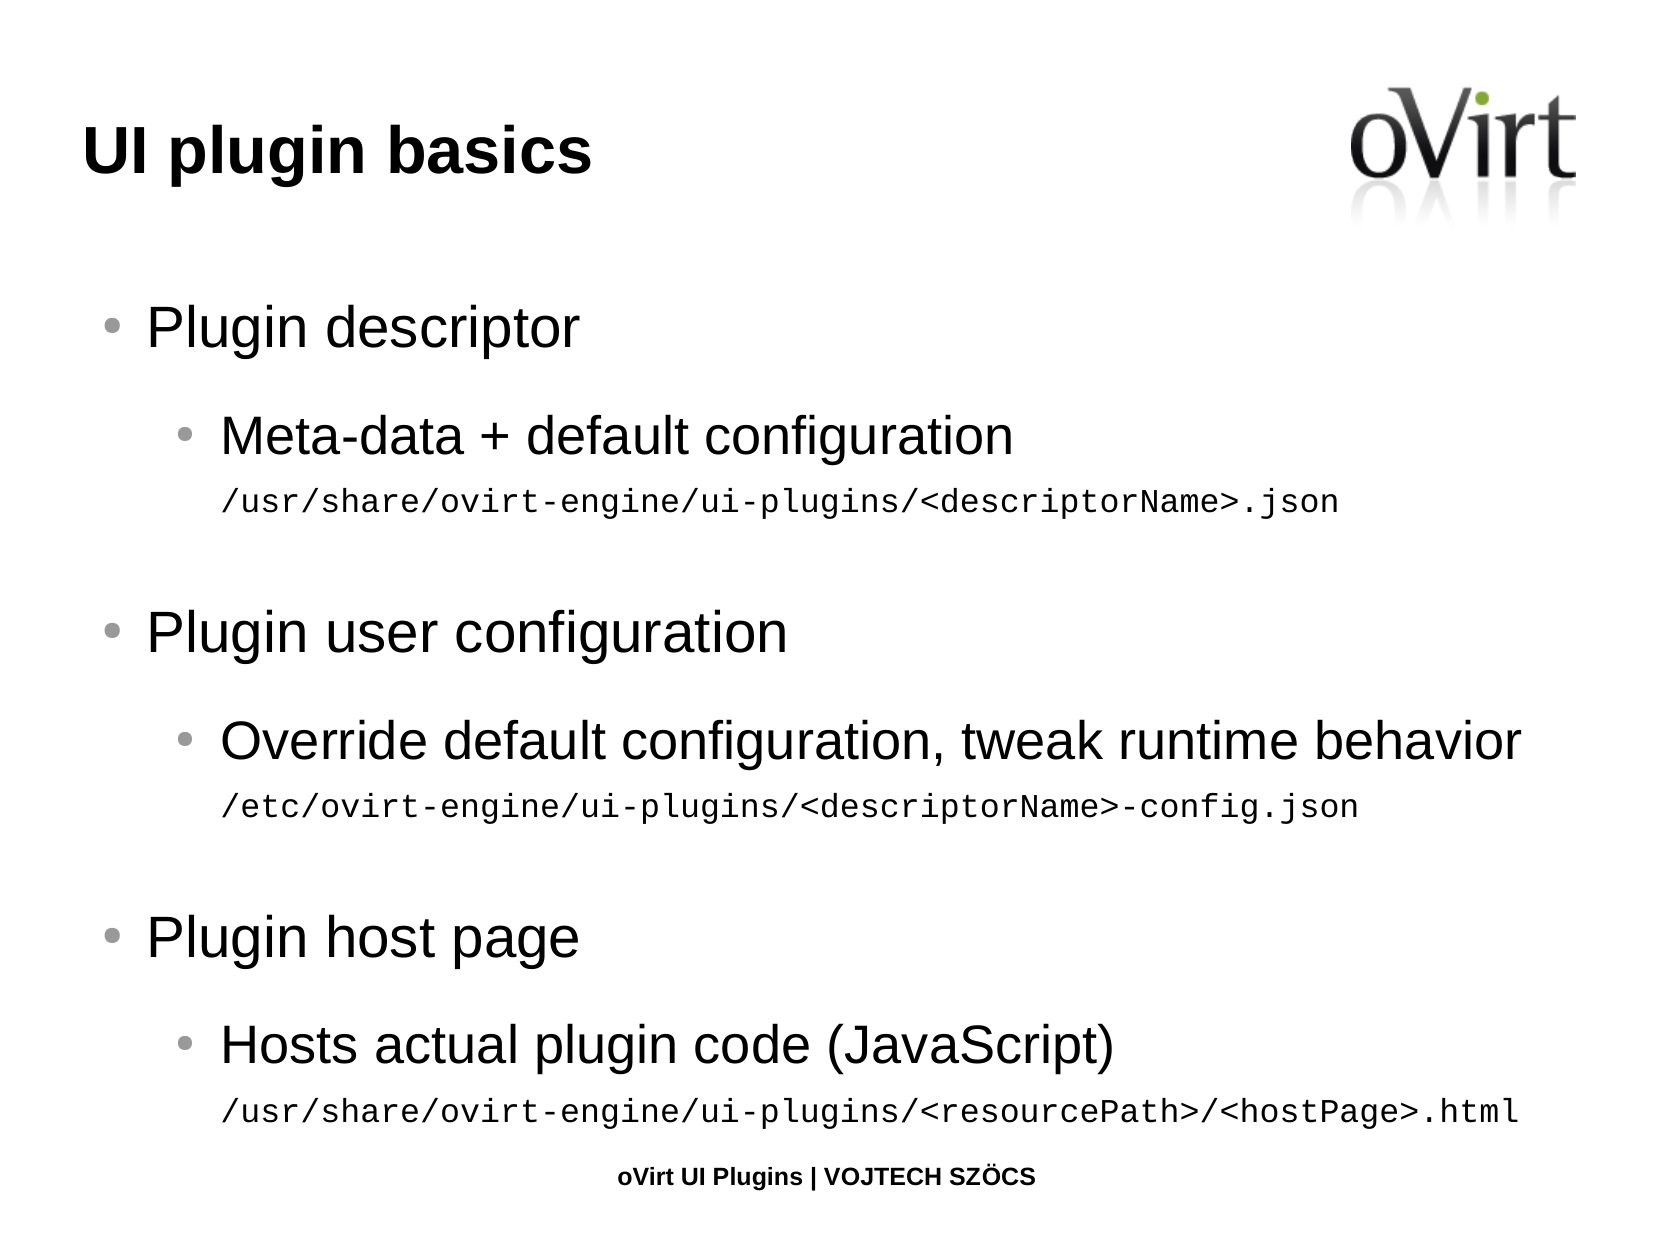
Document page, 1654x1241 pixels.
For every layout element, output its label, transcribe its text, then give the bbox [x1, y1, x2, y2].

list Plugin descriptor Meta-data + default configuration /usr/share/ovirt-engine/ui-plugins/<descriptorName>.json Plugin user configuration Override default configuration, tweak runtime behavior /etc/ovirt-engine/ui-plugins/<descriptorName>-config.json Plugin host page Hosts actual plugin code (JavaScript) /usr/share/ovirt-engine/ui-plugins/<resourcePath>/<hostPage>.html [86, 262, 1576, 1100]
title UI plugin basics [82, 37, 1303, 226]
picture [1351, 79, 1576, 228]
